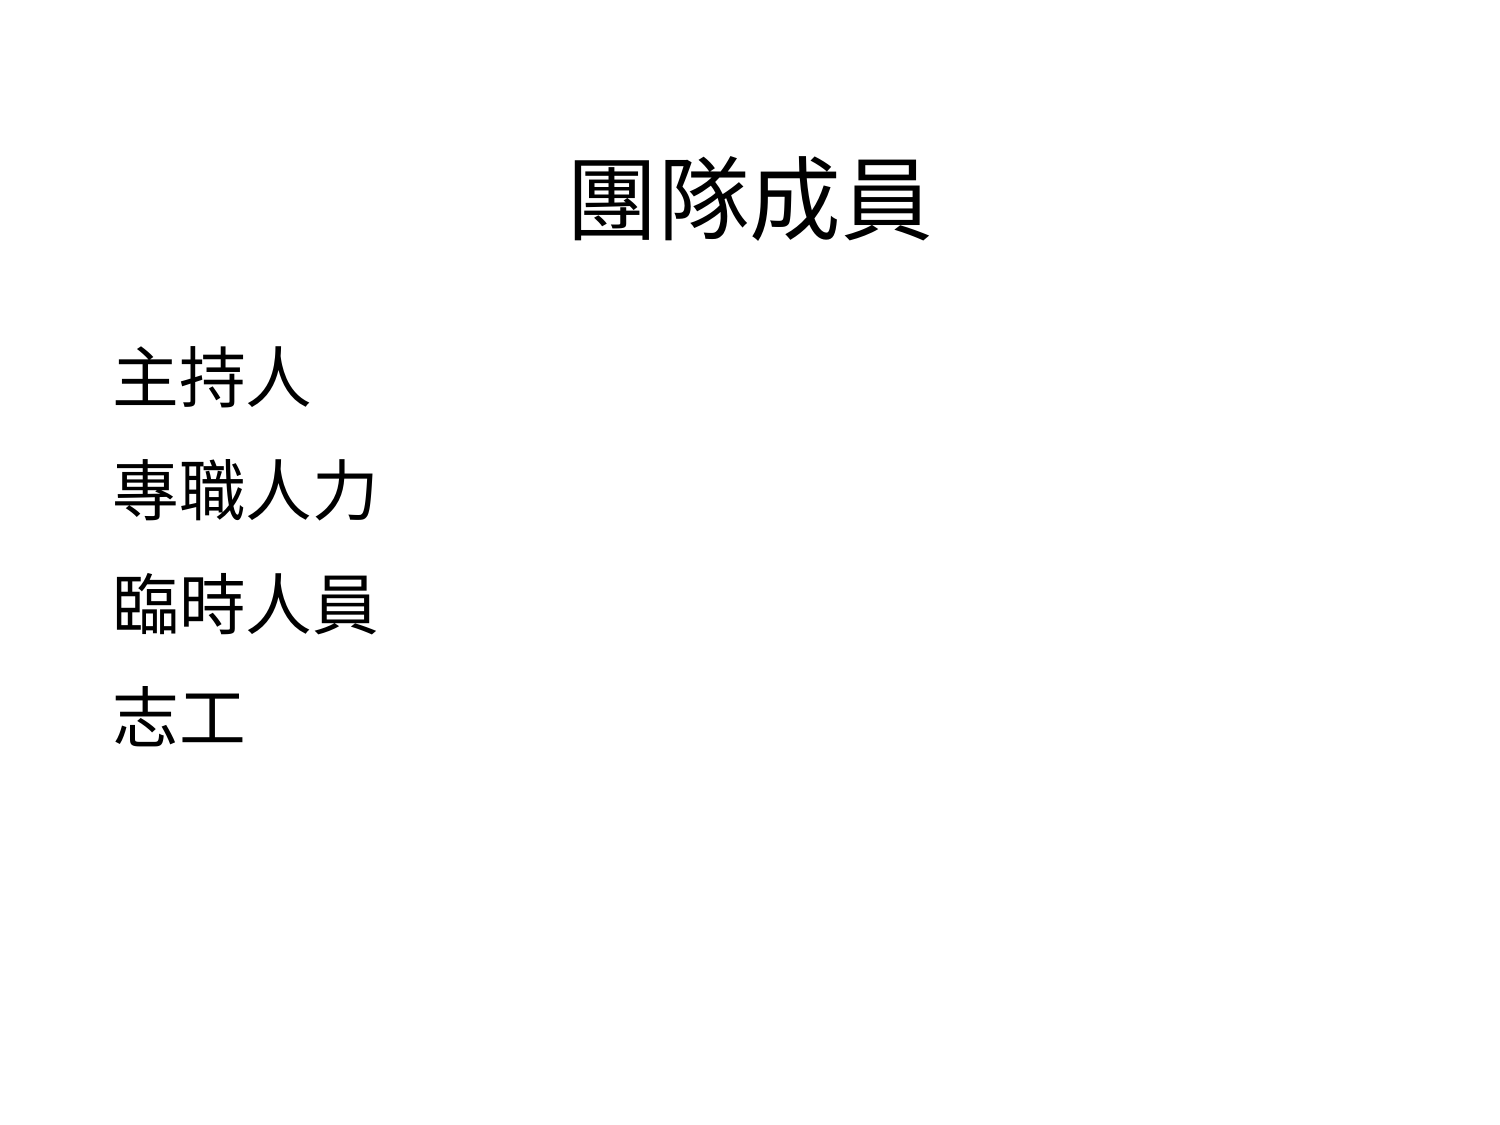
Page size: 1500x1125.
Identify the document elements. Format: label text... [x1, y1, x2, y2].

list 主持人 專職人力 臨時人員 志工 [112, 324, 1388, 986]
title 團隊成員 [112, 83, 1388, 305]
